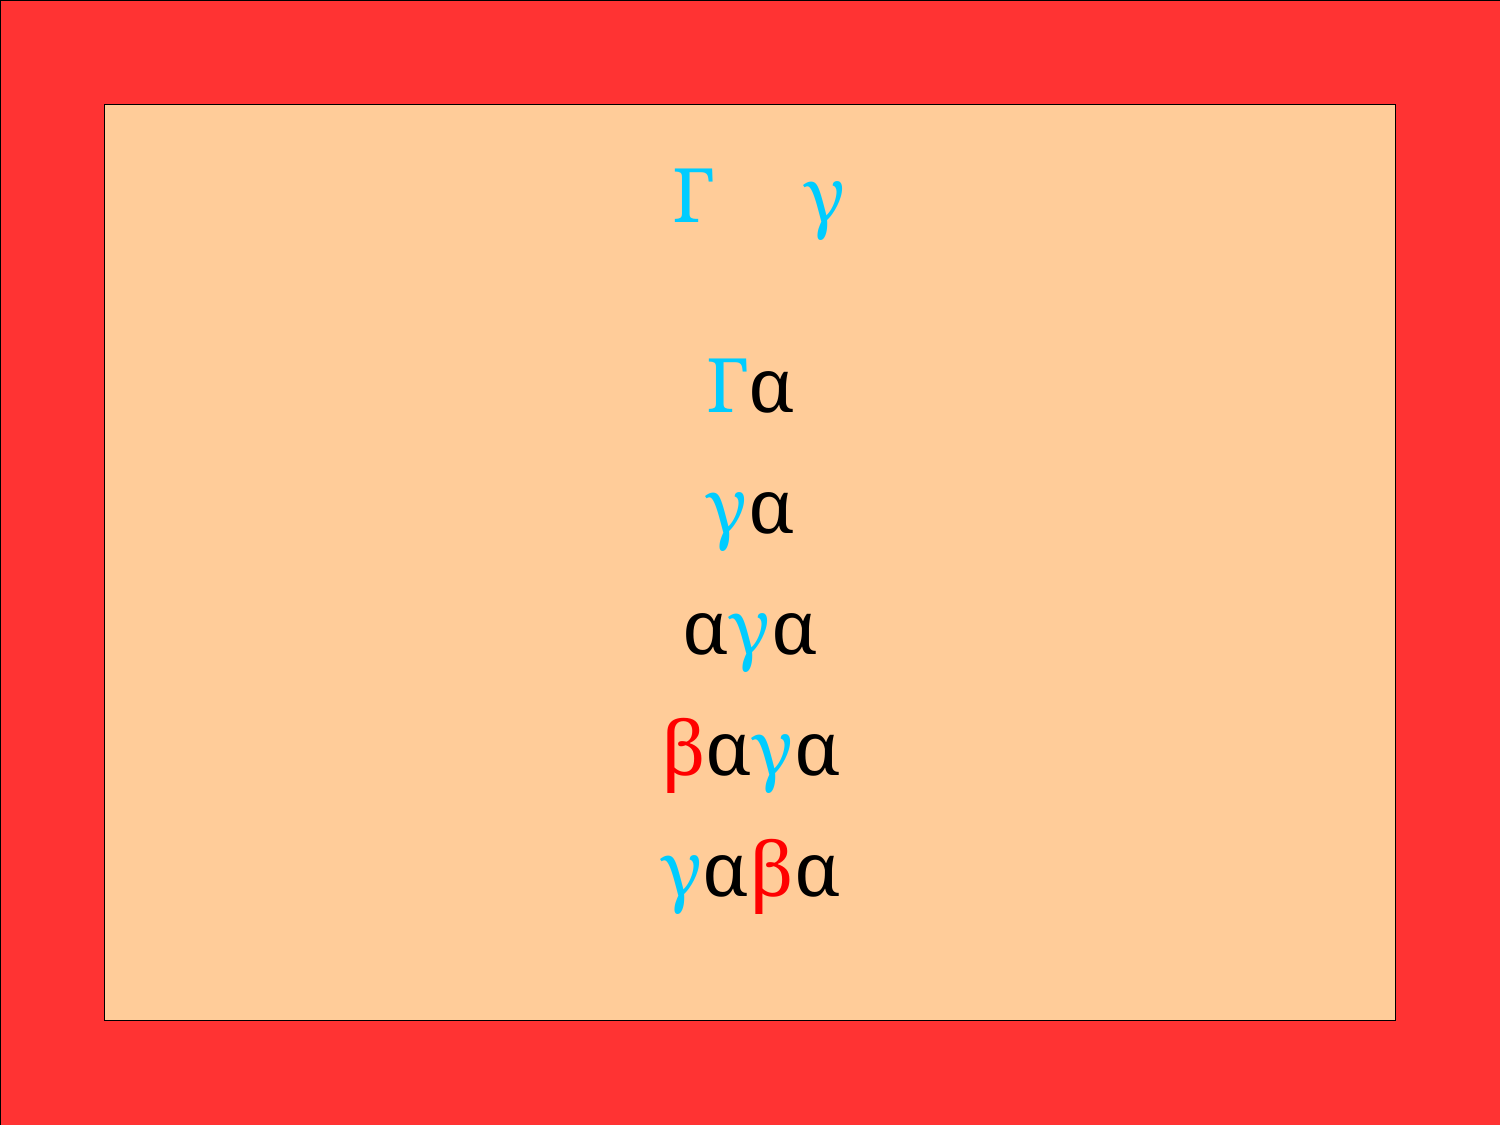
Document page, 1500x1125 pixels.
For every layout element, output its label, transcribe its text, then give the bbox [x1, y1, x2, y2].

title Γ γ [112, 105, 1388, 288]
text_box [0, 0, 1500, 1125]
list Γα γα αγα βαγα γαβα [112, 324, 1388, 1020]
